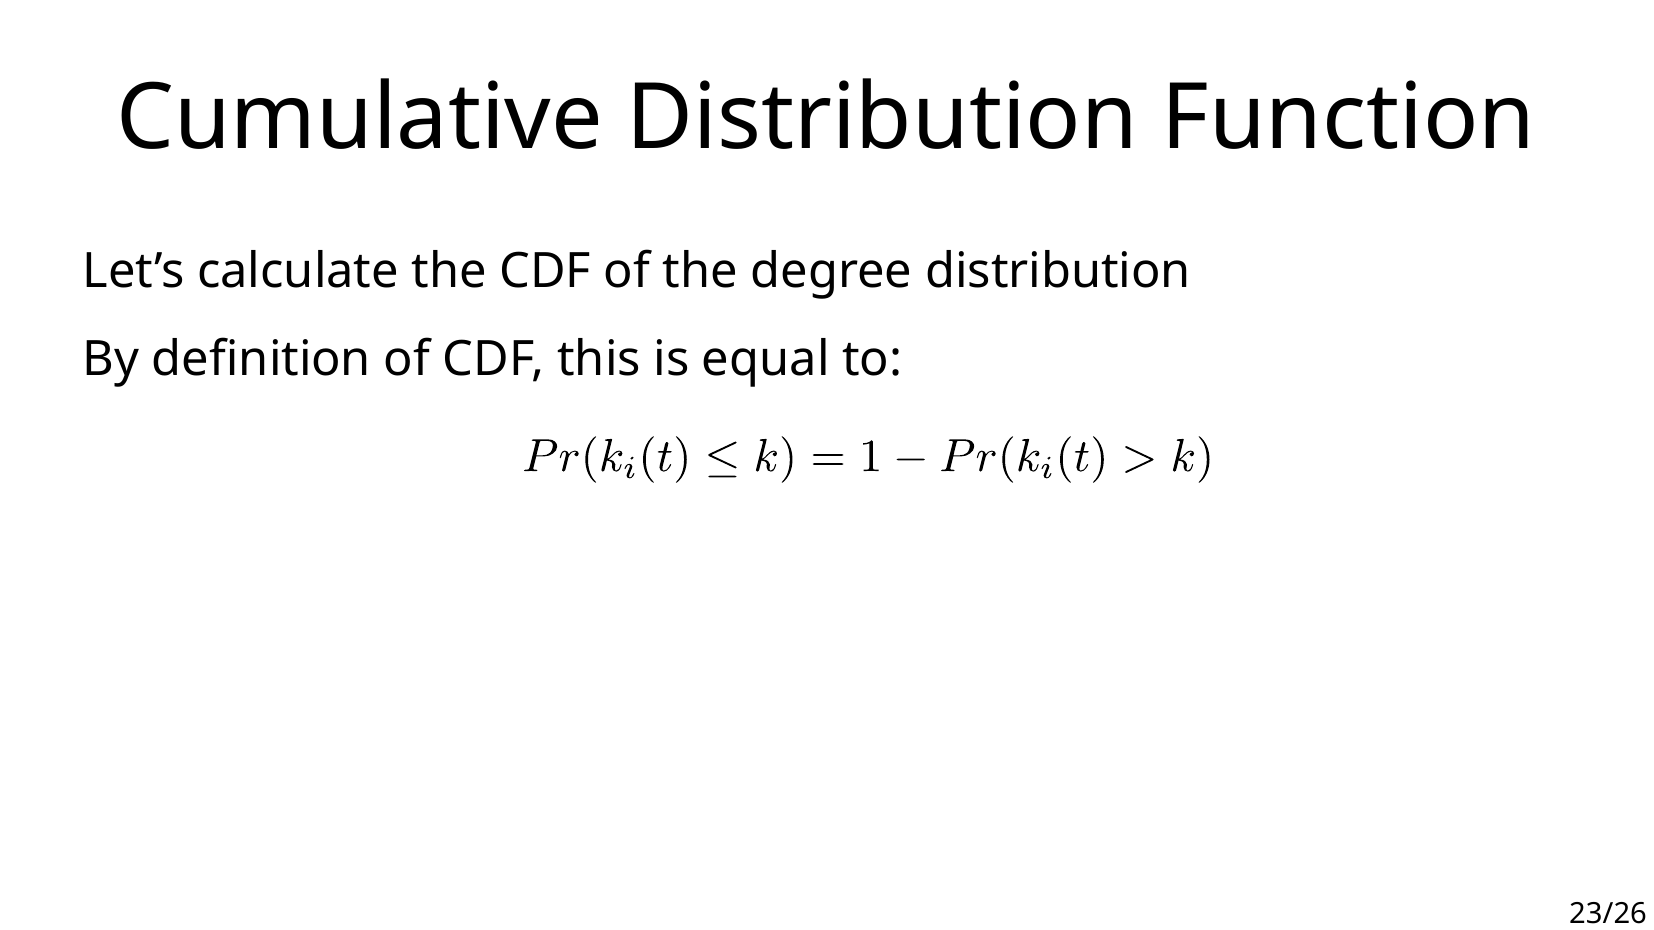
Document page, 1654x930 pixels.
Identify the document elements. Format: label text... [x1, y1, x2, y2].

picture [520, 434, 1216, 485]
title Cumulative Distribution Function [0, 1, 1653, 225]
list Let’s calculate the CDF of the degree distribution By definition of CDF, this is equal to: [82, 235, 1621, 391]
